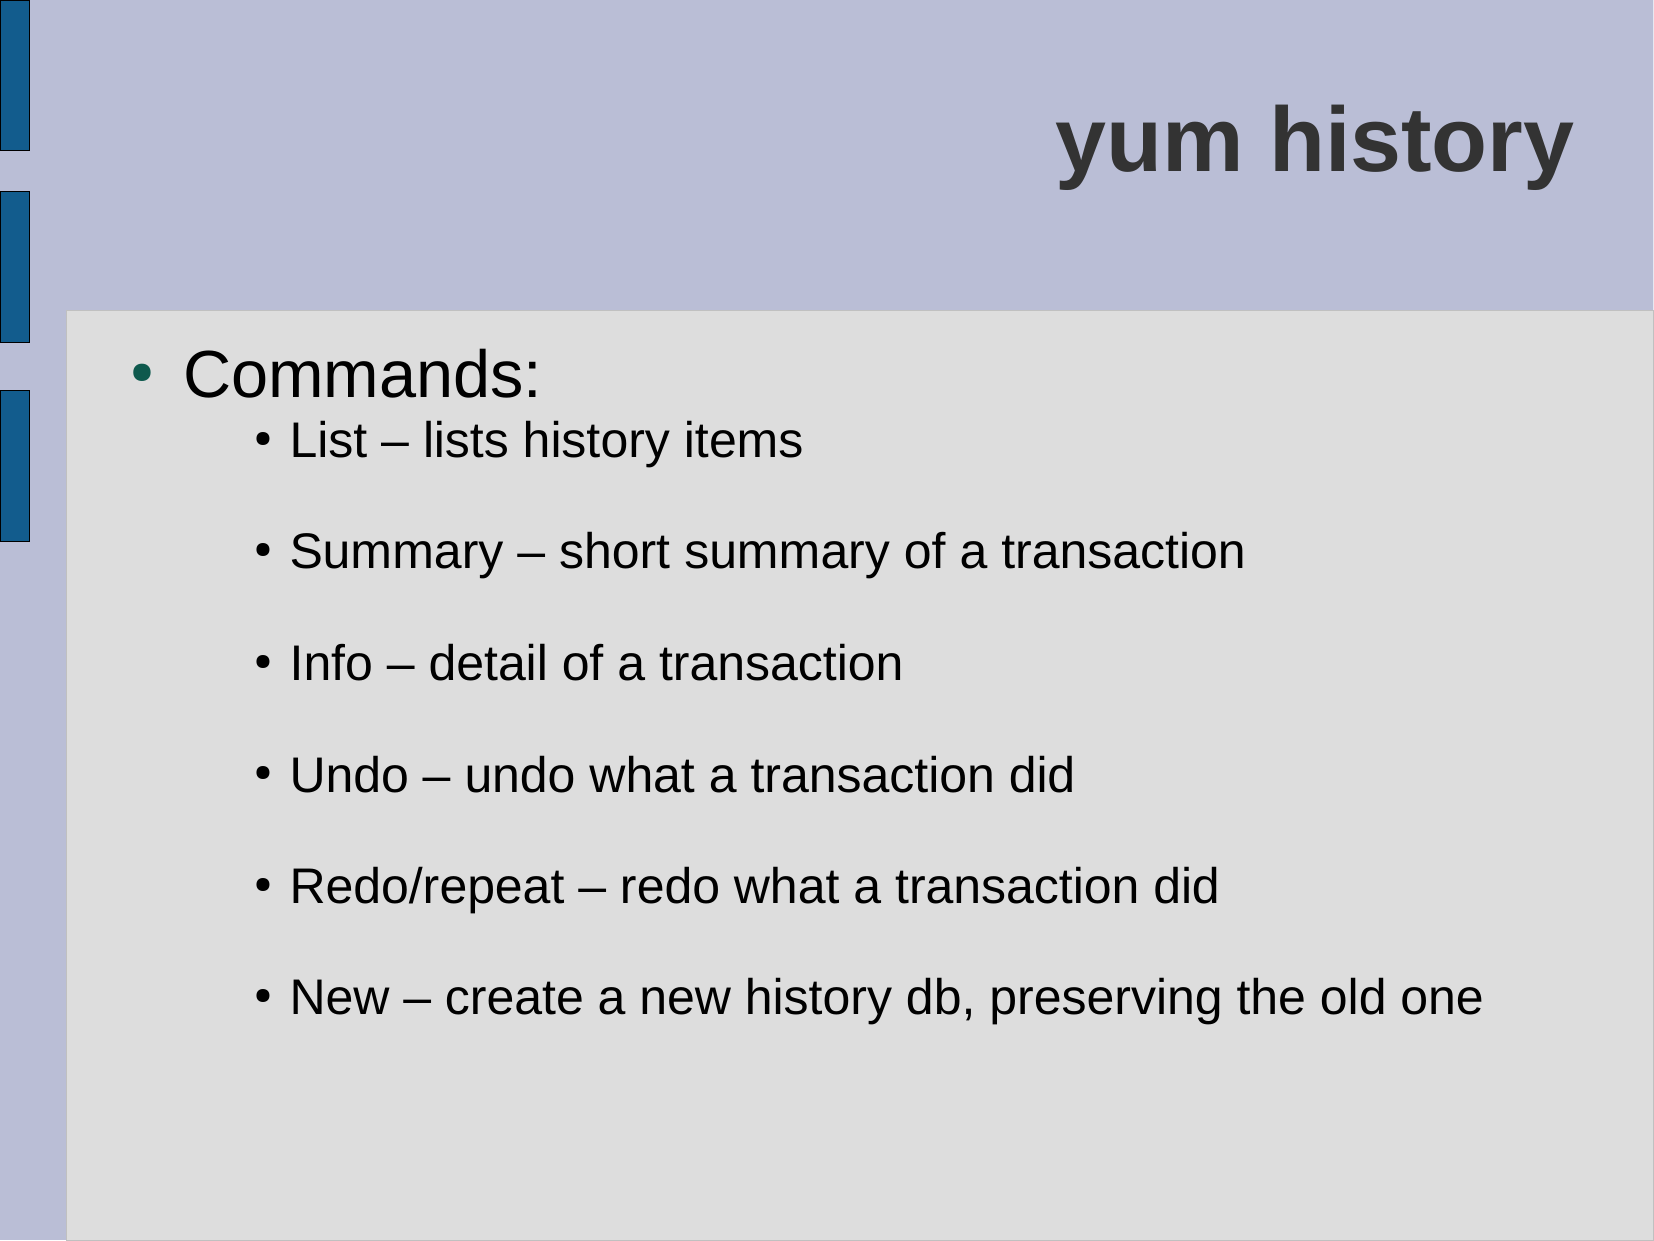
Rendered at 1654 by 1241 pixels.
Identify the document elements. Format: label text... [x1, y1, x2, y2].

list Commands: List – lists history items Summary – short summary of a transaction Info – detail of a transaction Undo – undo what a transaction did Redo/repeat – redo what a transaction did New – create a new history db, preserving the old one [112, 337, 1529, 1127]
title yum history [121, 88, 1576, 191]
